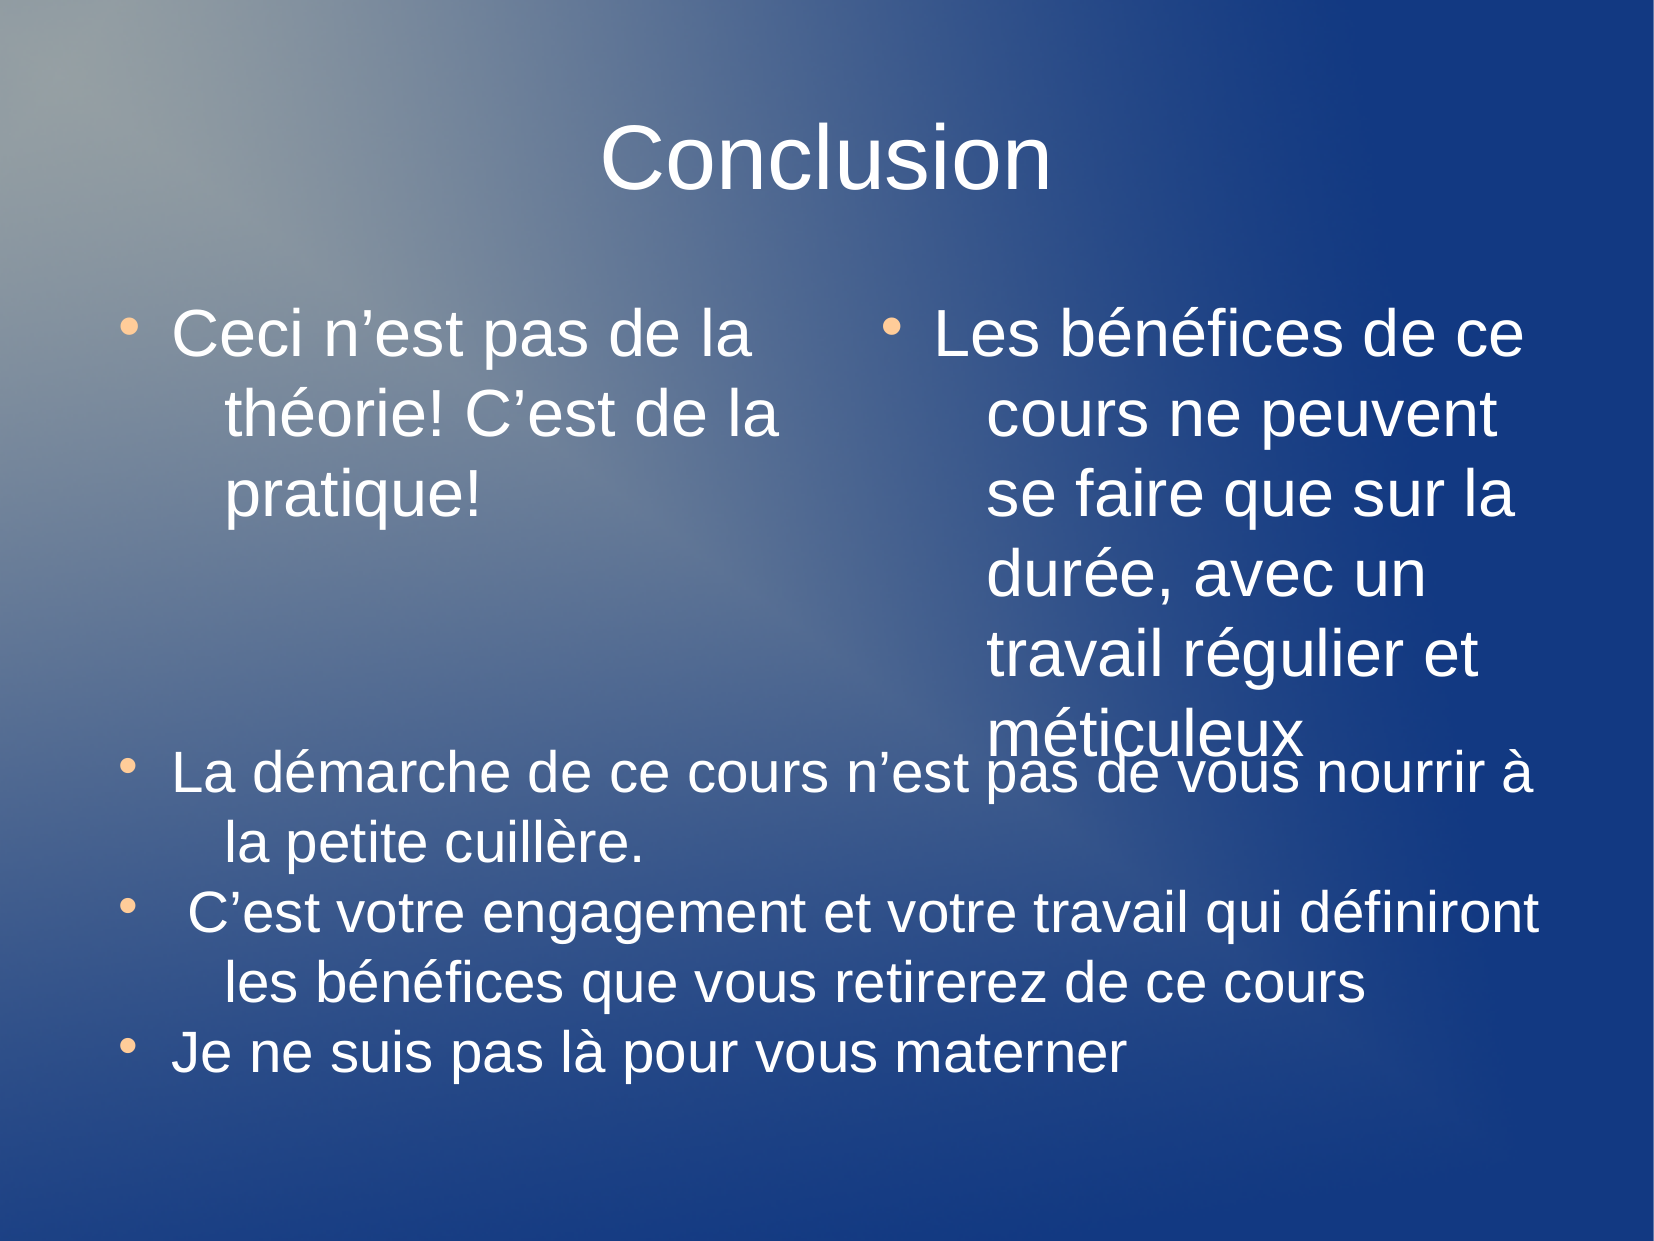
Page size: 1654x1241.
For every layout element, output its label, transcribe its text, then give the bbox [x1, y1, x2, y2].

text_box La démarche de ce cours n’est pas de vous nourrir à la petite cuillère. C’est votre engagement et votre travail qui définiront les bénéfices que vous retirerez de ce cours Je ne suis pas là pour vous materner [82, 734, 1571, 1125]
text_box Conclusion [82, 49, 1571, 257]
text_box Les bénéfices de ce cours ne peuvent se faire que sur la durée, avec un travail régulier et méticuleux [845, 290, 1572, 681]
text_box Ceci n’est pas de la théorie! C’est de la pratique! [82, 290, 809, 681]
